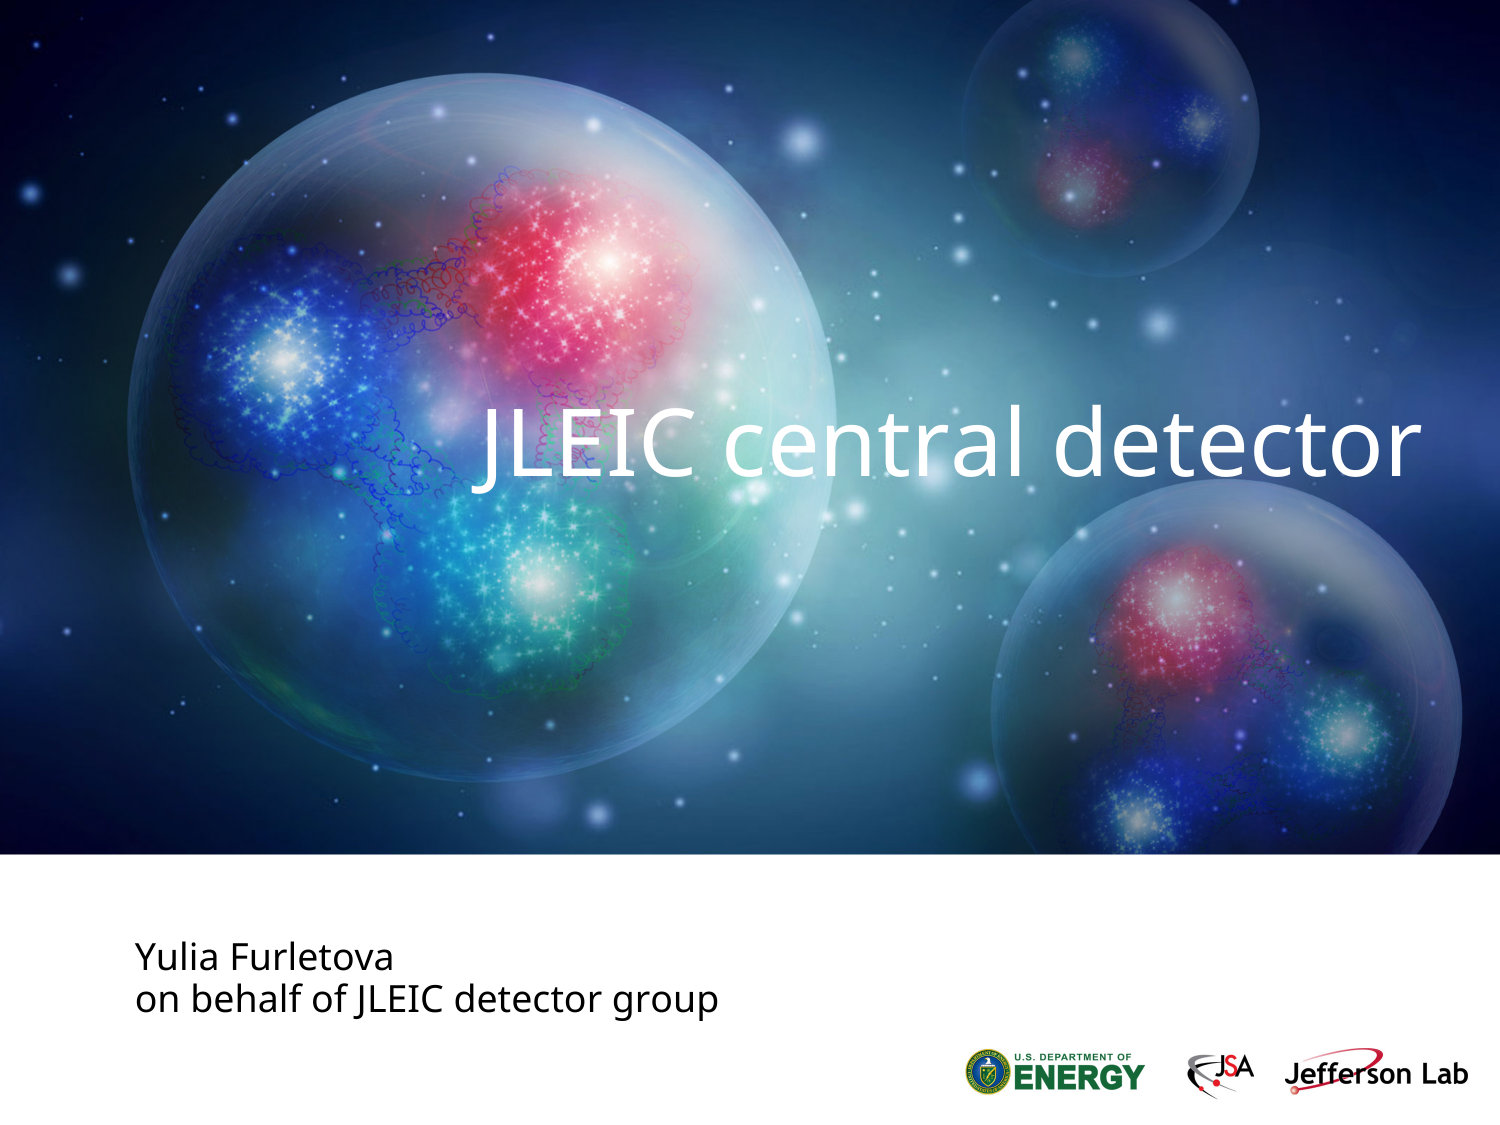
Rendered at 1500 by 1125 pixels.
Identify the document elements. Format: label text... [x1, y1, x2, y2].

picture [0, 0, 1500, 1125]
text_box Yulia Furletova on behalf of JLEIC detector group [120, 930, 762, 1029]
title JLEIC central detector [465, 375, 1456, 601]
